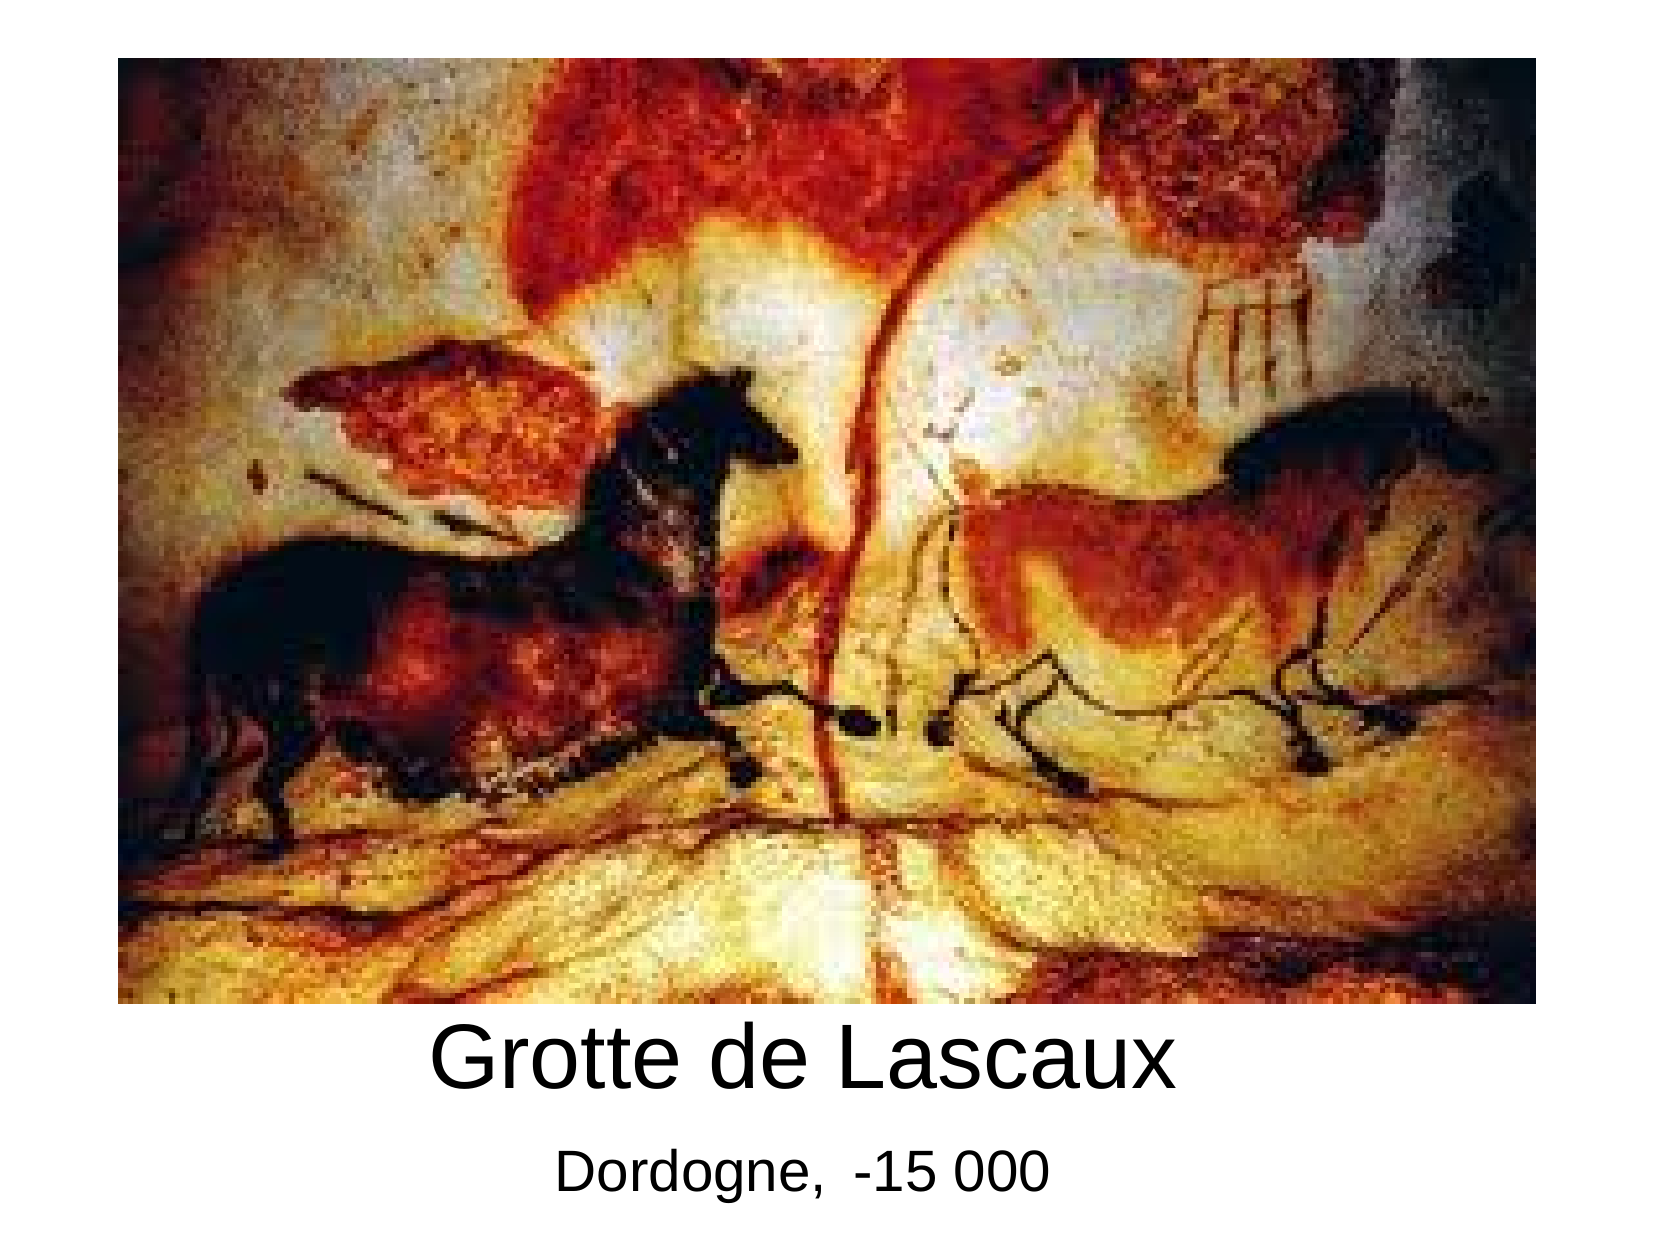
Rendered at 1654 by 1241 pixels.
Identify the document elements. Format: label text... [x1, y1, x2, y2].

picture [118, 58, 1536, 1004]
title Grotte de Lascaux Dordogne, -15 000 [59, 1005, 1548, 1211]
